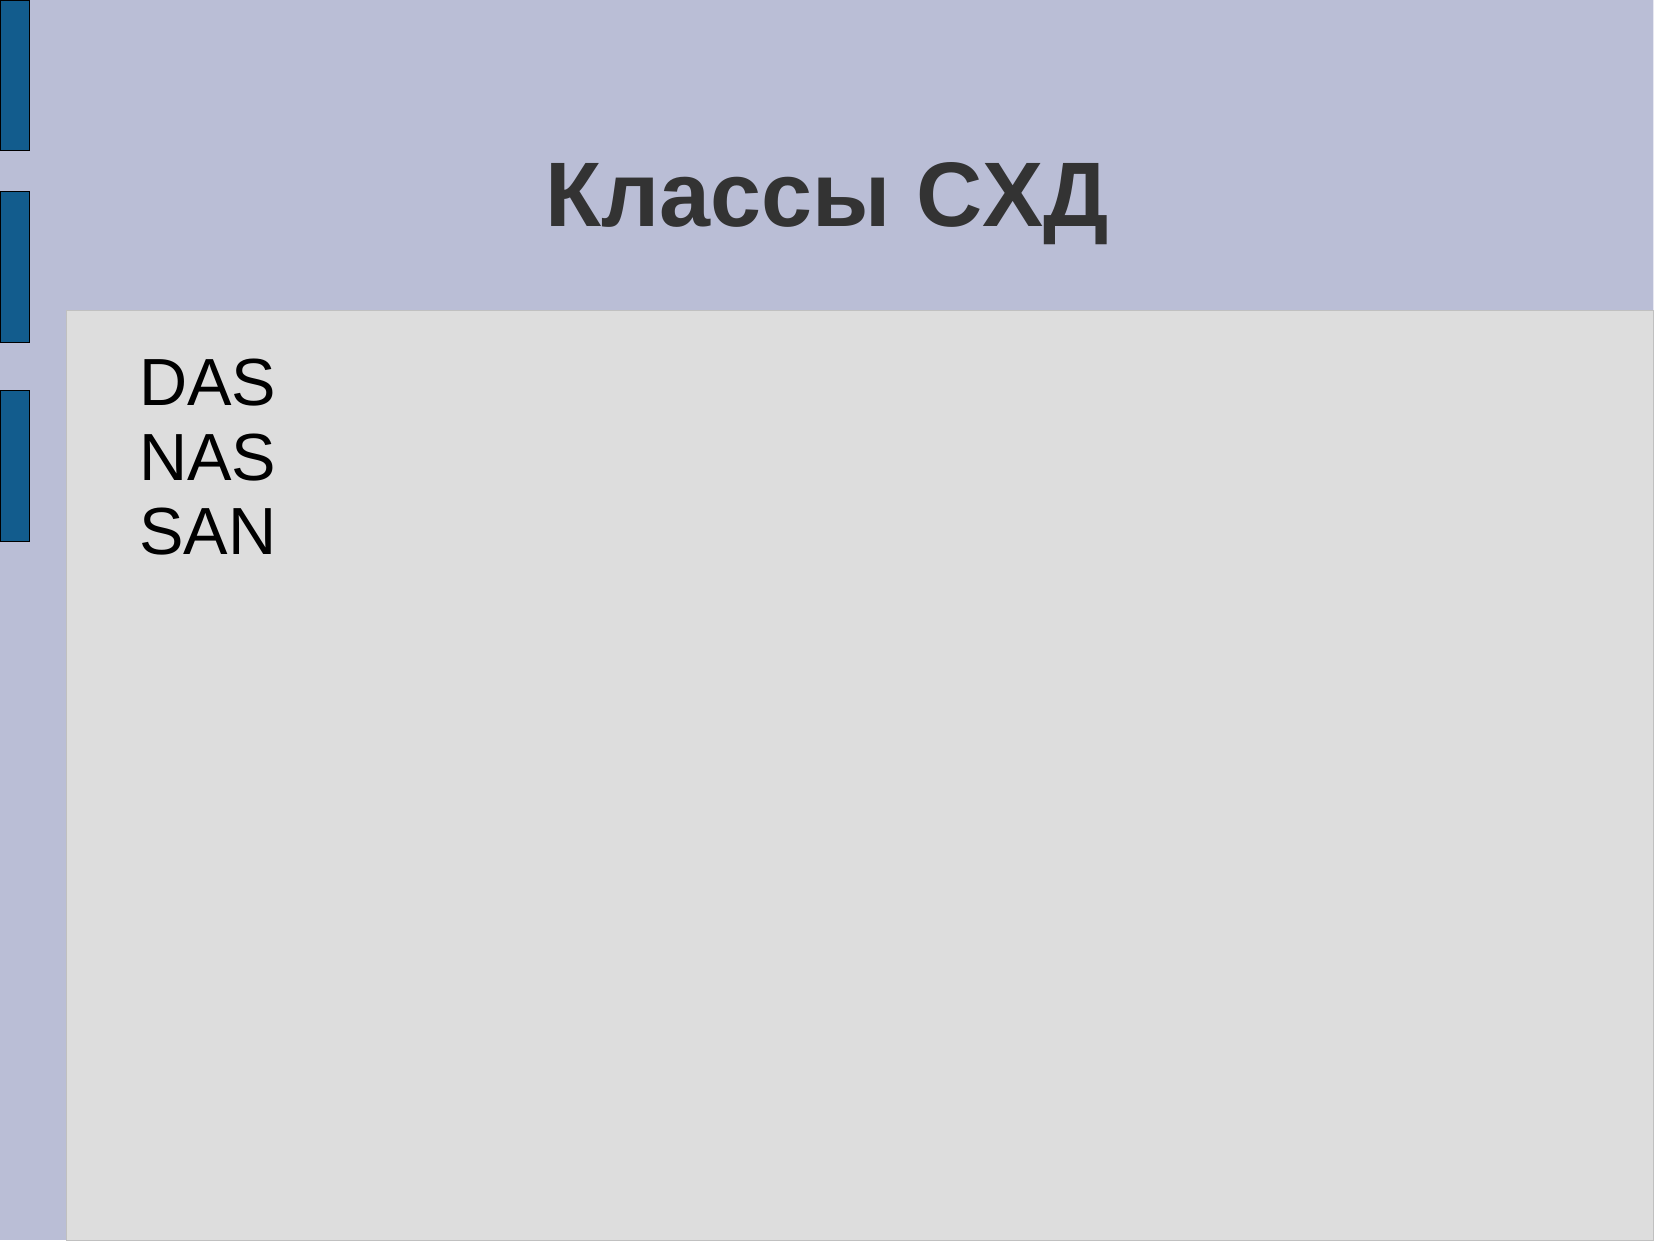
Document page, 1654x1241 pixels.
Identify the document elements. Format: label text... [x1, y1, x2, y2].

title Классы СХД [121, 98, 1534, 291]
list DAS NAS SAN [121, 344, 1534, 1112]
